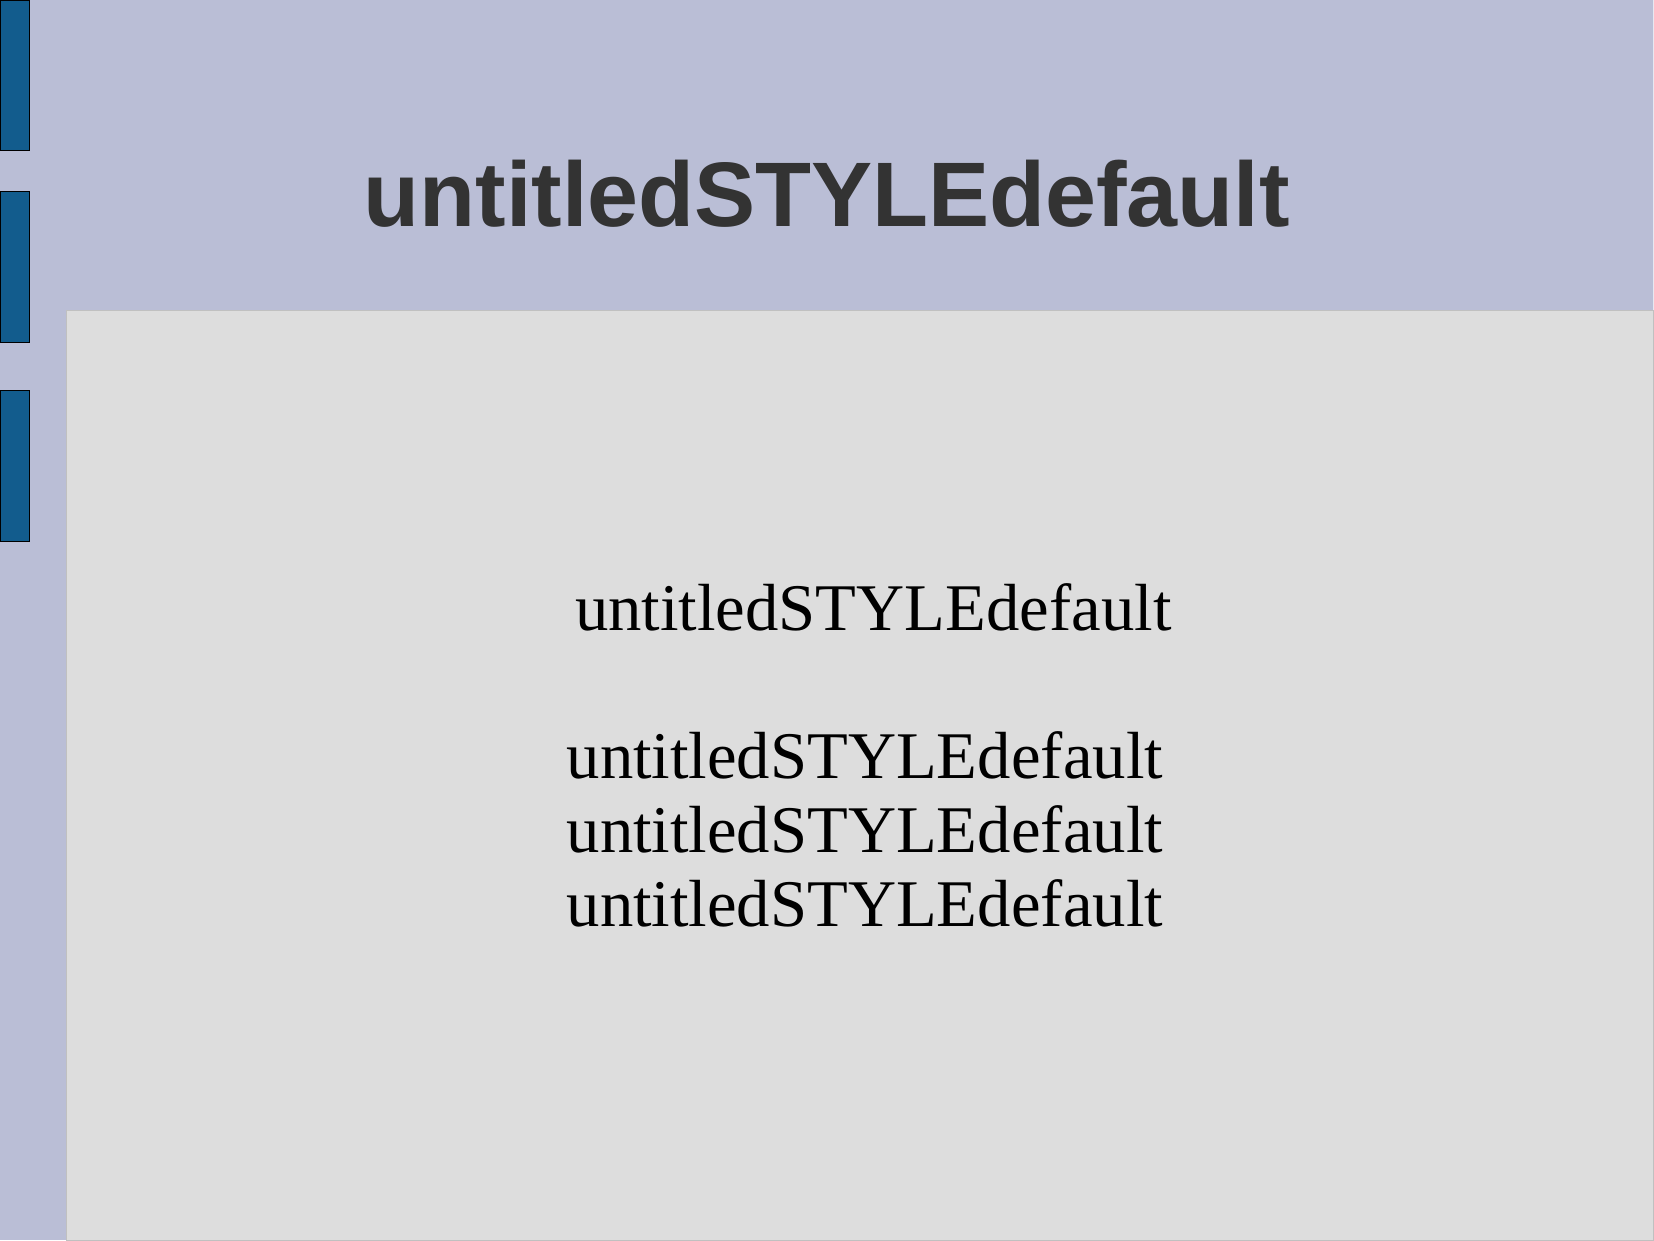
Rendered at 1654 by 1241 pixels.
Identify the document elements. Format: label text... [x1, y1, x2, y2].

subtitle untitledSTYLEdefault untitledSTYLEdefault untitledSTYLEdefault untitledSTYLEdefault [178, 364, 1570, 1147]
title untitledSTYLEdefault [121, 91, 1534, 299]
